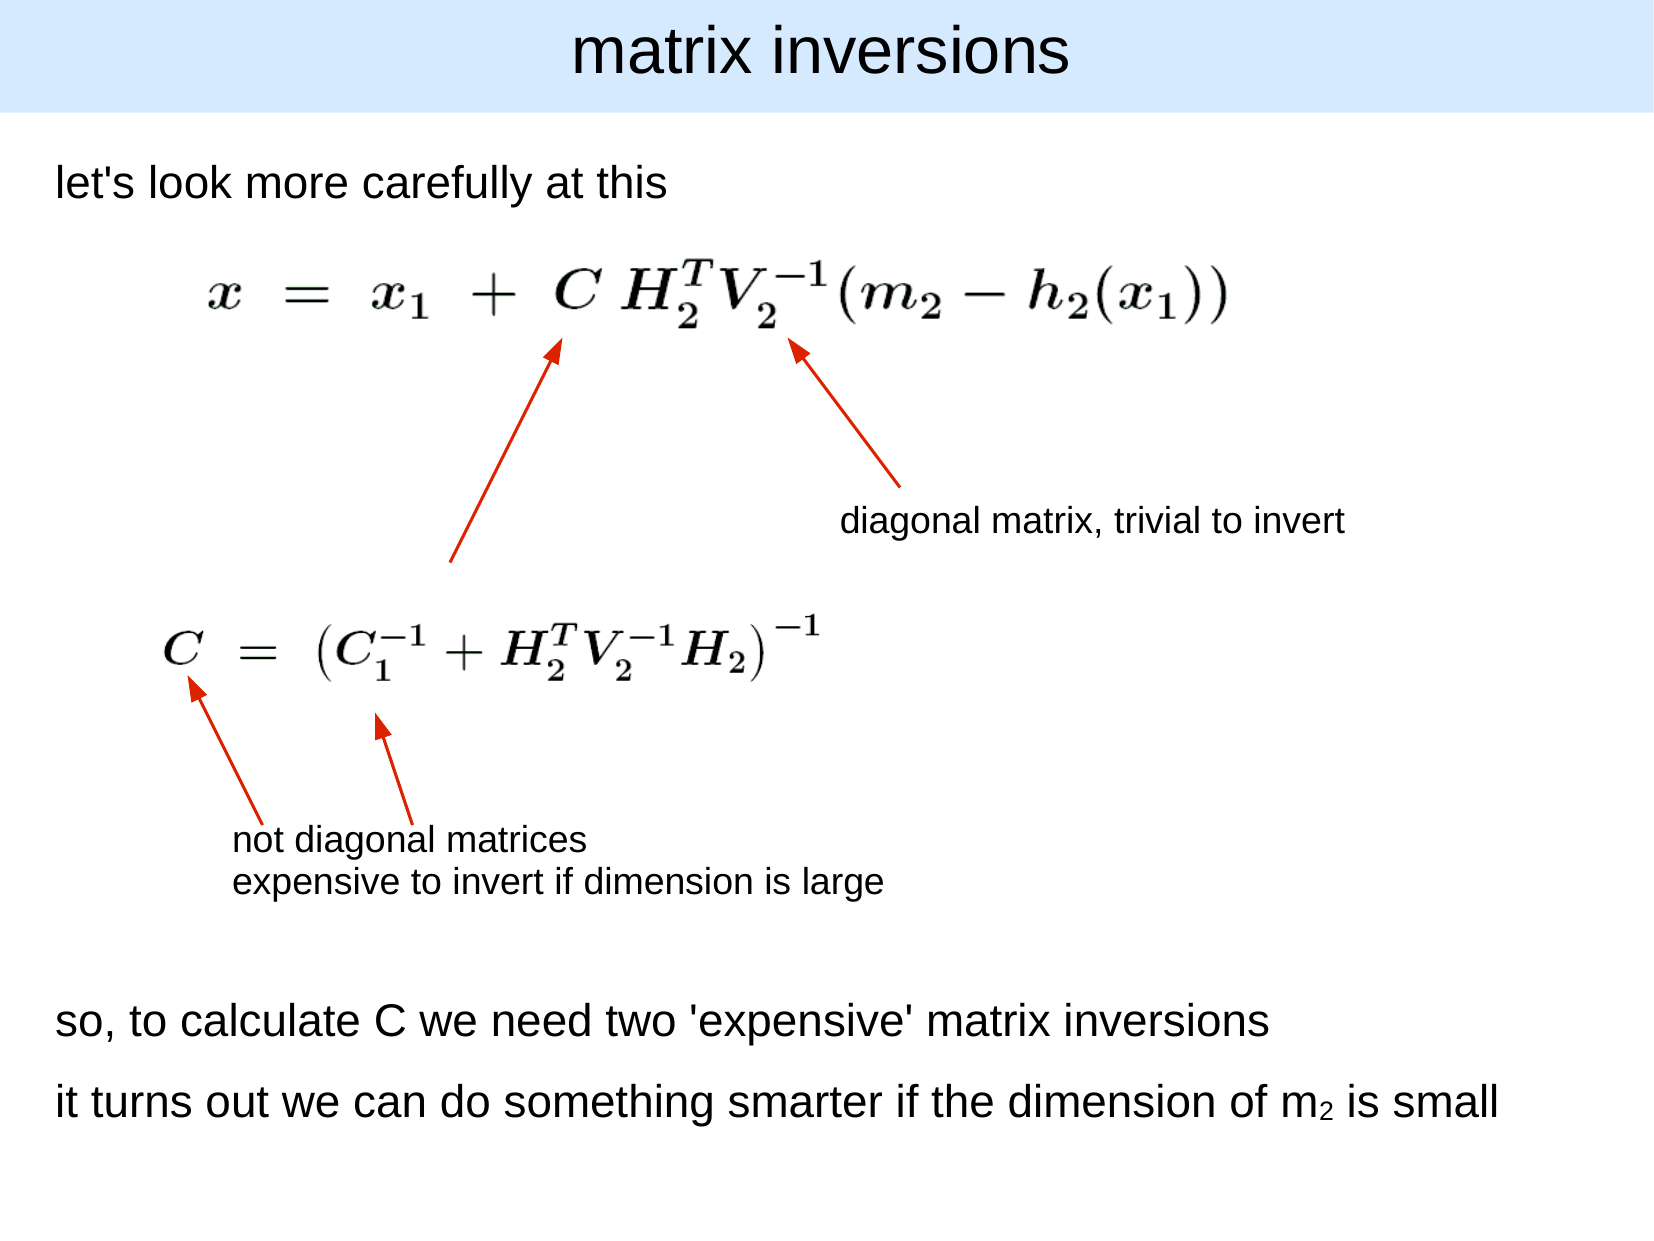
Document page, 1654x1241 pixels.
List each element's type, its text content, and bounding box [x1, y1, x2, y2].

picture [187, 241, 1238, 338]
list let's look more carefully at this [37, 156, 1613, 263]
text_box not diagonal matrices expensive to invert if dimension is large [217, 811, 901, 938]
text_box diagonal matrix, trivial to invert [825, 491, 1361, 563]
picture [150, 599, 826, 699]
title matrix inversions [86, 0, 1576, 100]
list so, to calculate C we need two 'expensive' matrix inversions it turns out we can do something smarter if the dimension of m2 is small [37, 995, 1613, 1175]
